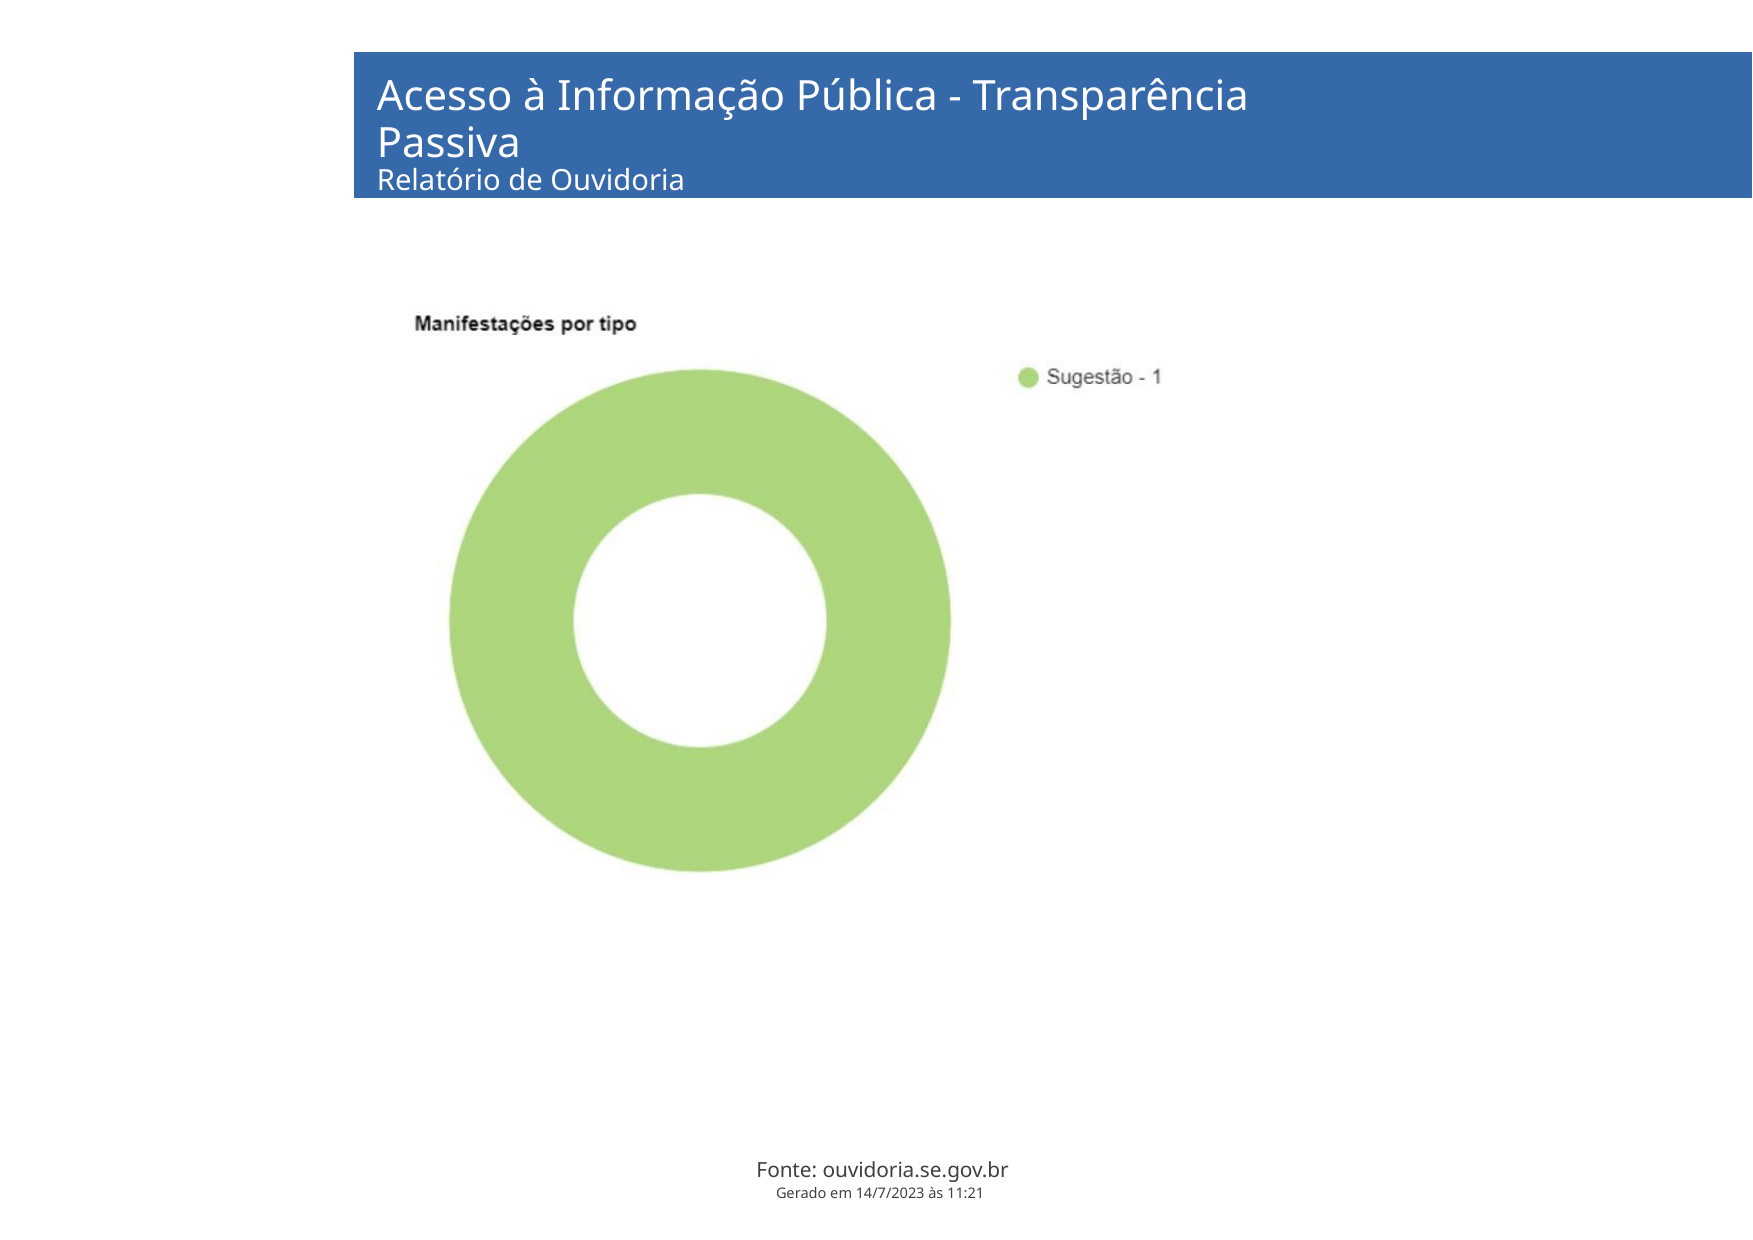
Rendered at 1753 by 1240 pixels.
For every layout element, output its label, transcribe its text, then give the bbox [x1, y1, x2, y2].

text_box [354, 52, 1752, 198]
text_box [155, 211, 1599, 1028]
text_box Fonte: ouvidoria.se.gov.br Gerado em 14/7/2023 às 11:21 [756, 1158, 1023, 1202]
text_box Acesso à Informação Pública - Transparência Passiva Relatório de Ouvidoria SETUR - Março a Março de 2023 [376, 72, 1403, 228]
